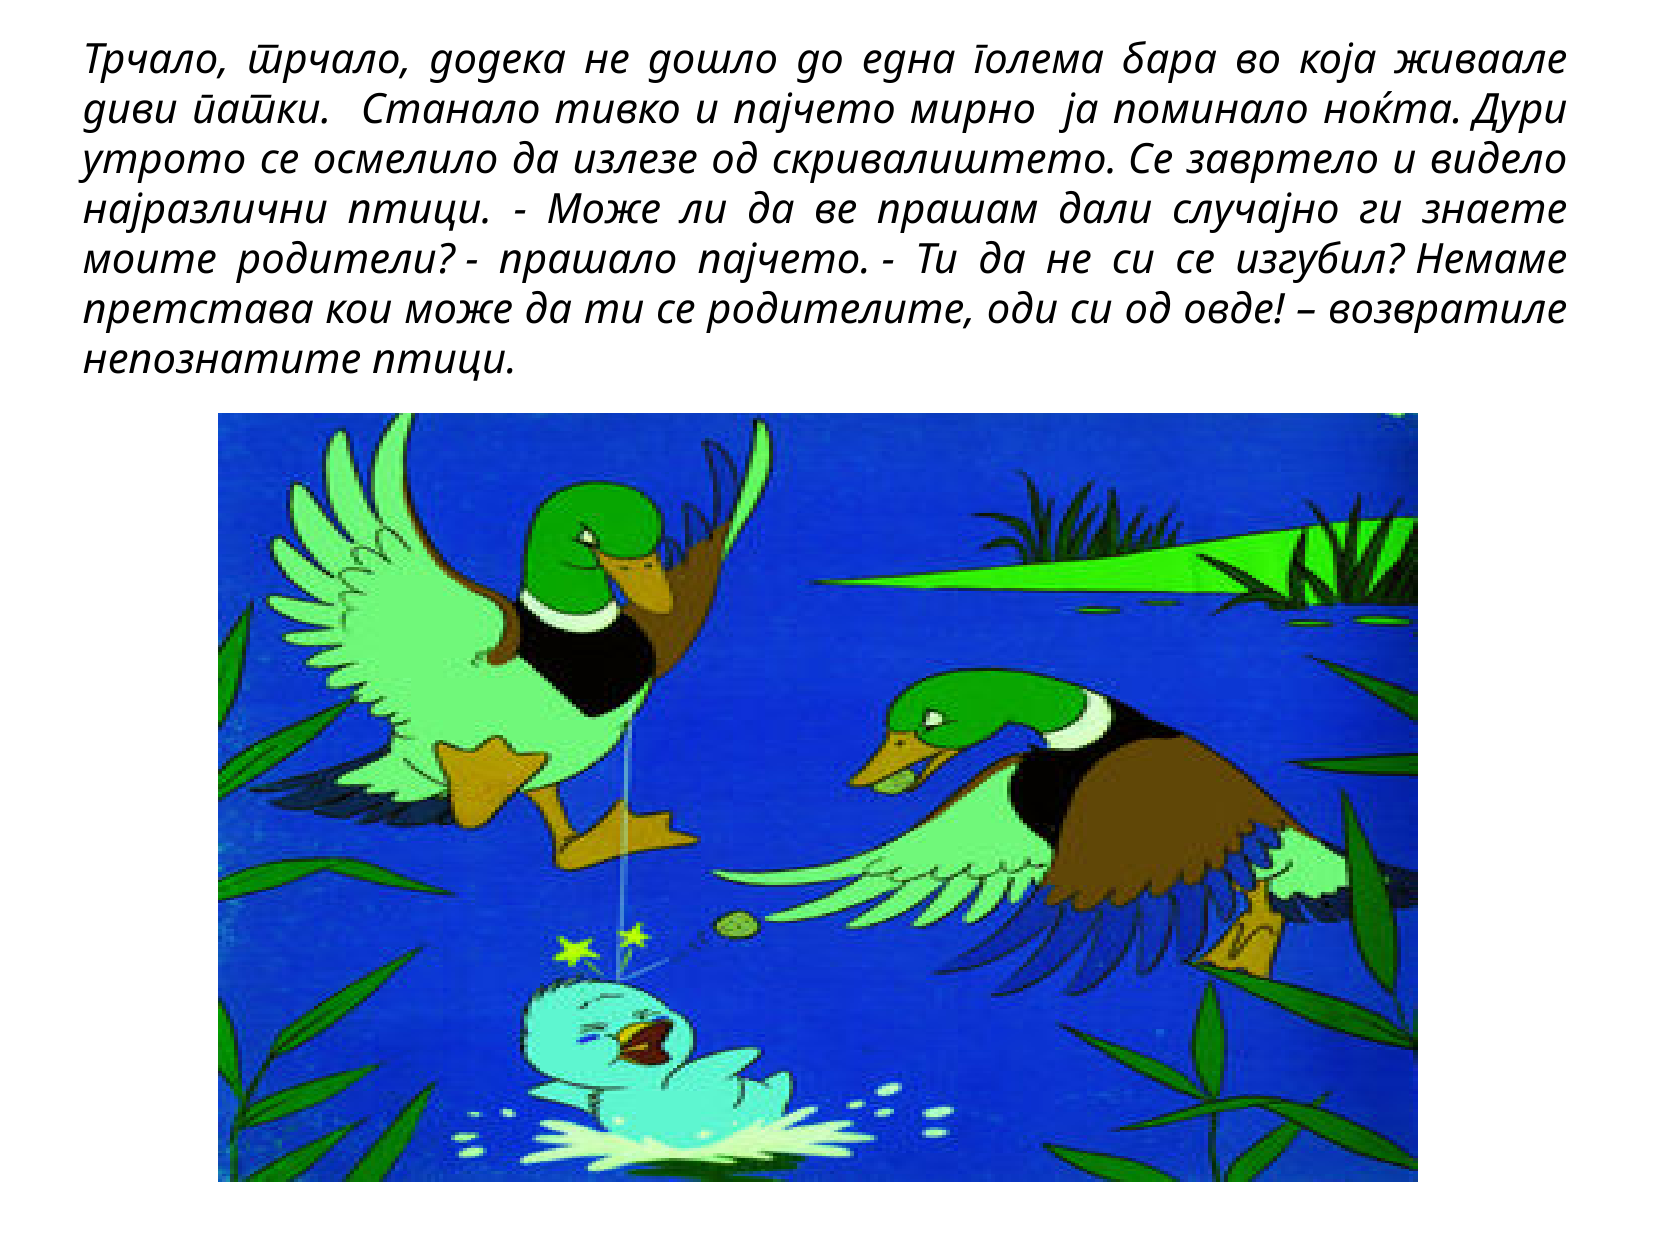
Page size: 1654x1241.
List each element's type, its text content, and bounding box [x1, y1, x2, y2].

picture [206, 413, 1418, 1182]
title Трчало, трчало, додека не дошло до една голема бара во која живаале диви патки. Станало тивко и пајчето мирно ја поминало ноќта. Дури утрото се осмелило да излезе од скривалиштето. Се завртело и видело најразлични птици. - Може ли да ве прашам дали случајно ги знаете моите родители? - прашало пајчето. - Ти да не си се изгубил? Немаме претстава кои може да ти се родителите, оди си од овде! – возвратиле непознатите птици. [82, 0, 1571, 414]
